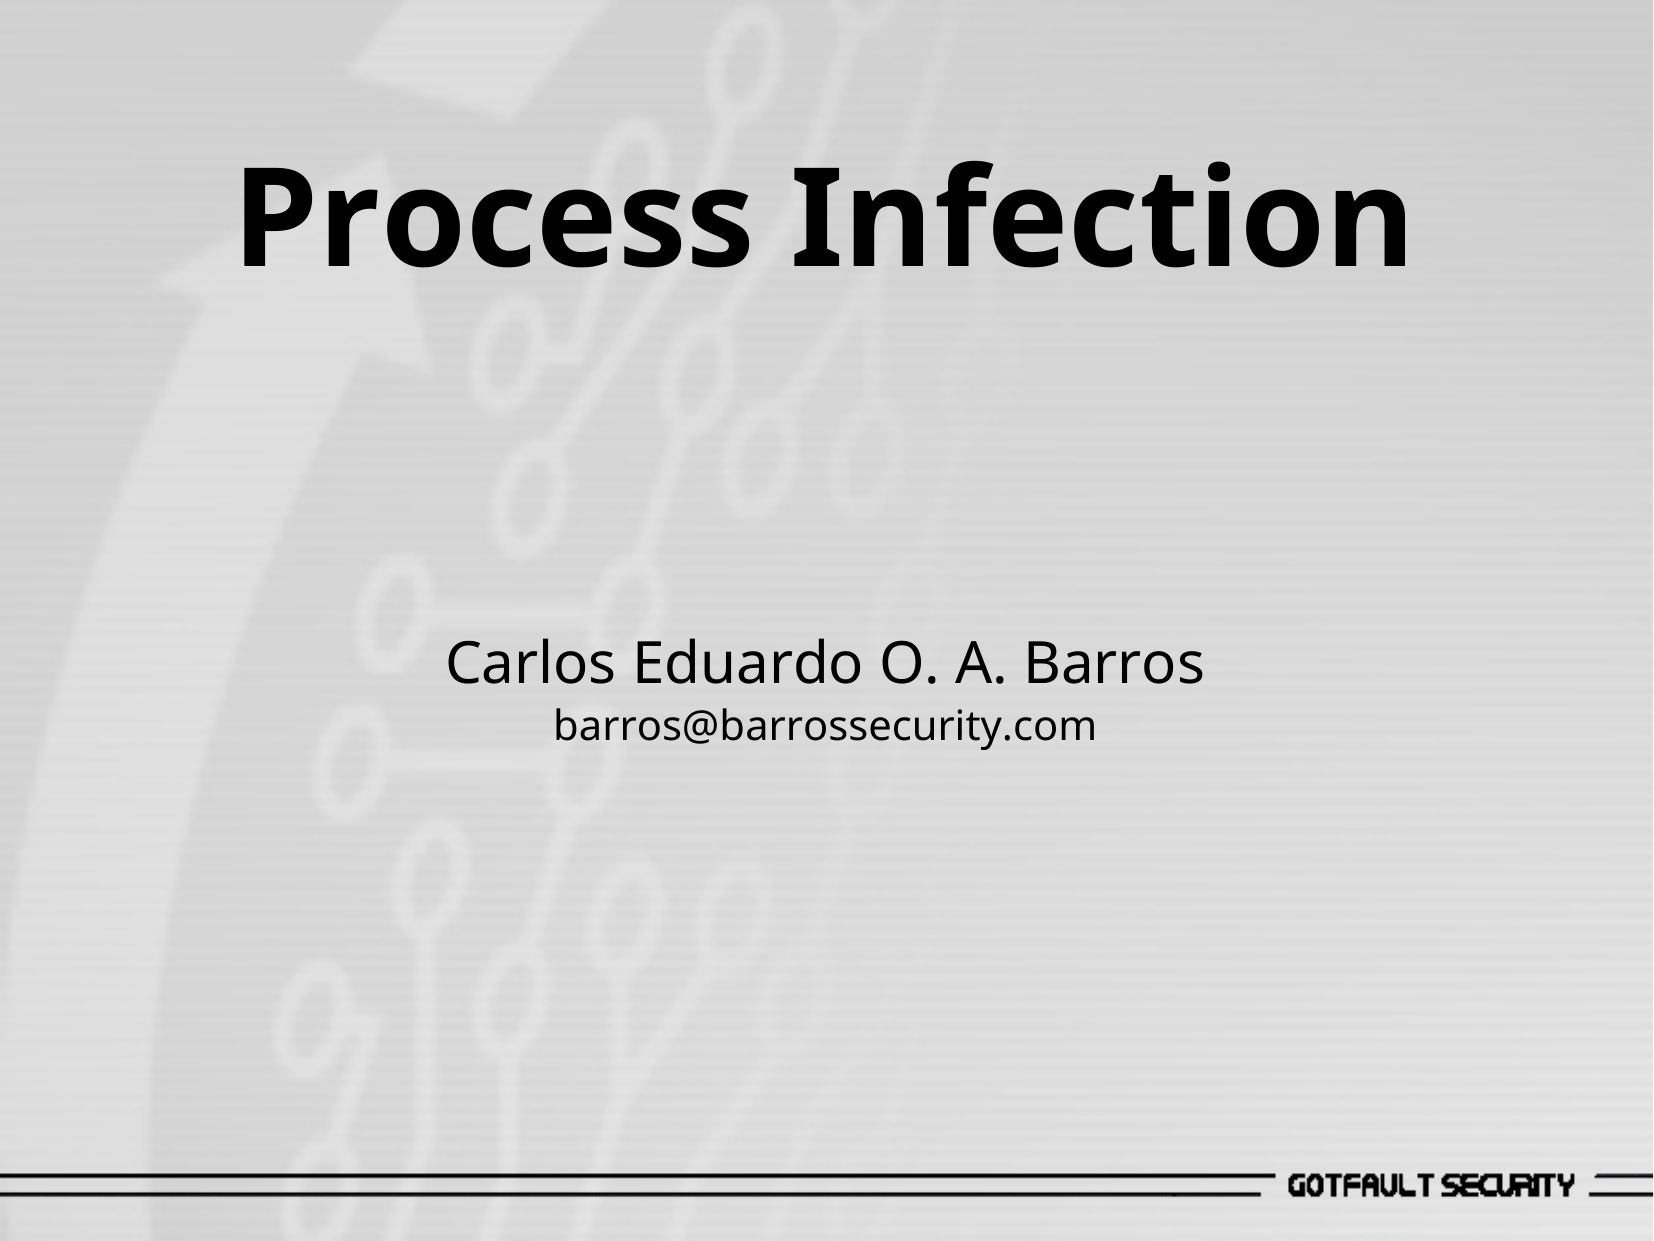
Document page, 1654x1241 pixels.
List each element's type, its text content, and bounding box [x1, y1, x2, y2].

picture [0, 0, 1654, 1241]
text_box barros@barrossecurity.com [38, 688, 1613, 751]
text_box Process Infection [37, 112, 1612, 342]
text_box Carlos Eduardo O. A. Barros [38, 613, 1613, 688]
